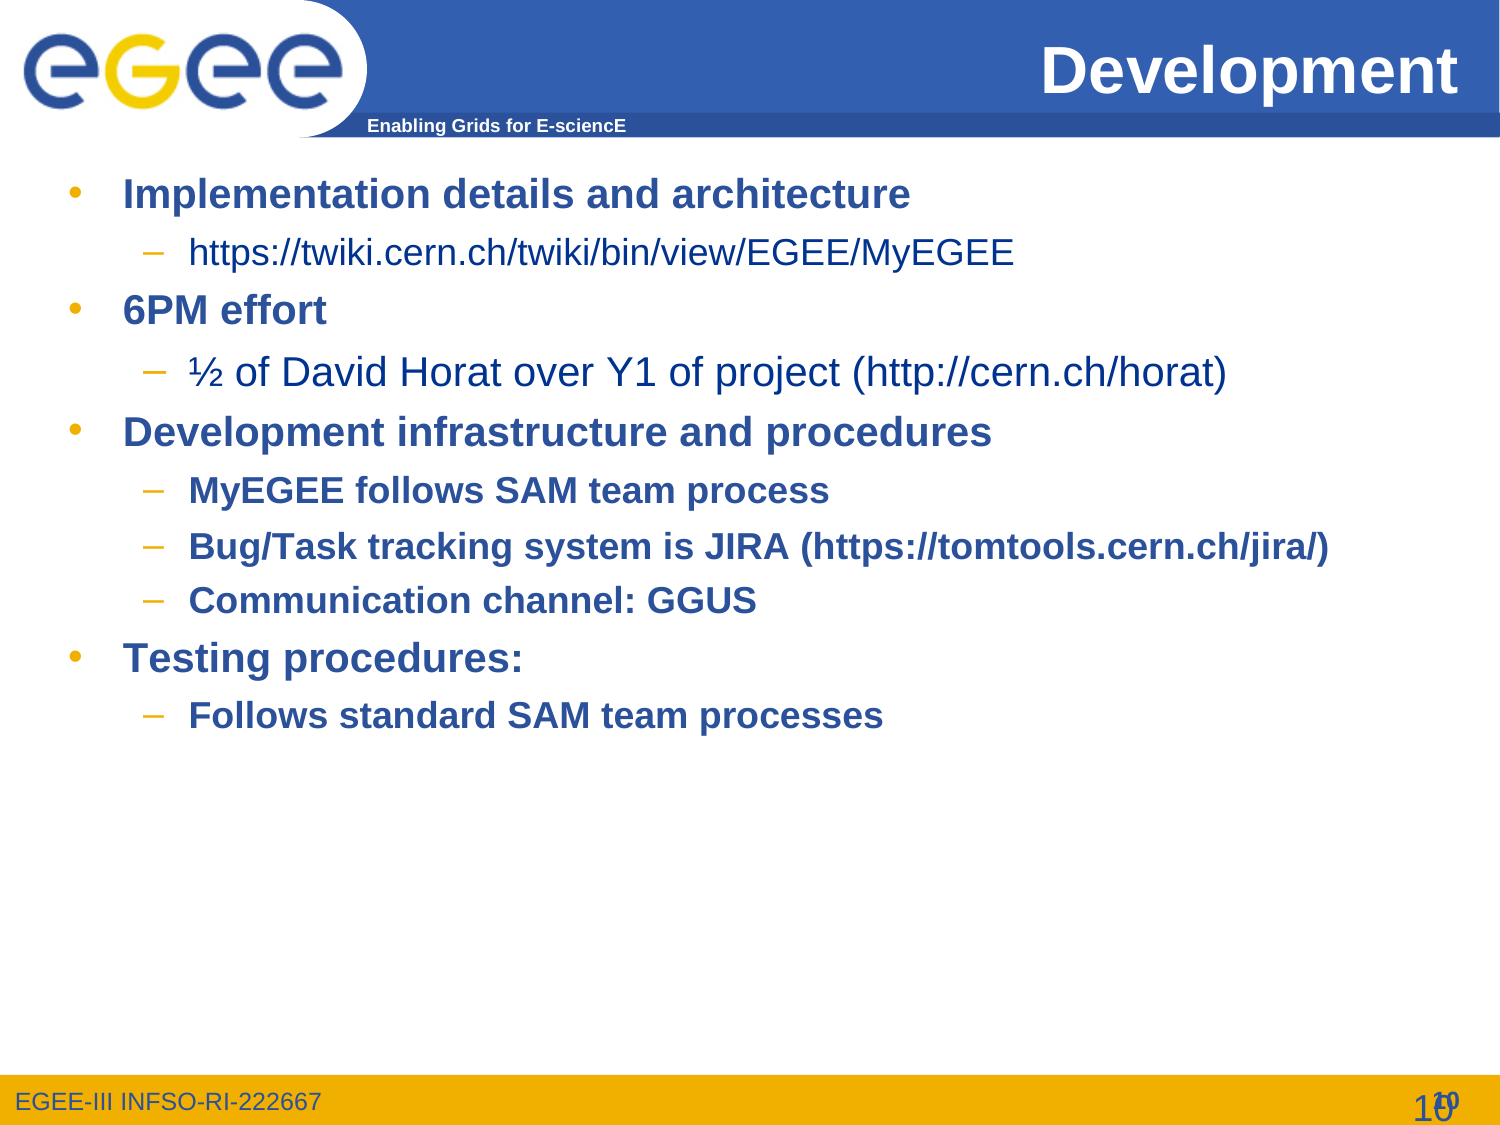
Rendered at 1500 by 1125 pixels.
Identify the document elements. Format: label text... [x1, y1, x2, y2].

text_box <number> [1397, 1076, 1476, 1125]
title Development [369, 3, 1475, 131]
text_box Implementation details and architecture https://twiki.cern.ch/twiki/bin/view/EGEE/MyEGEE 6PM effort ½ of David Horat over Y1 of project (http://cern.ch/horat) Development infrastructure and procedures MyEGEE follows SAM team process Bug/Task tracking system is JIRA (https://tomtools.cern.ch/jira/) Communication channel: GGUS Testing procedures: Follows standard SAM team processes [53, 159, 1463, 1051]
picture [18, 30, 349, 112]
